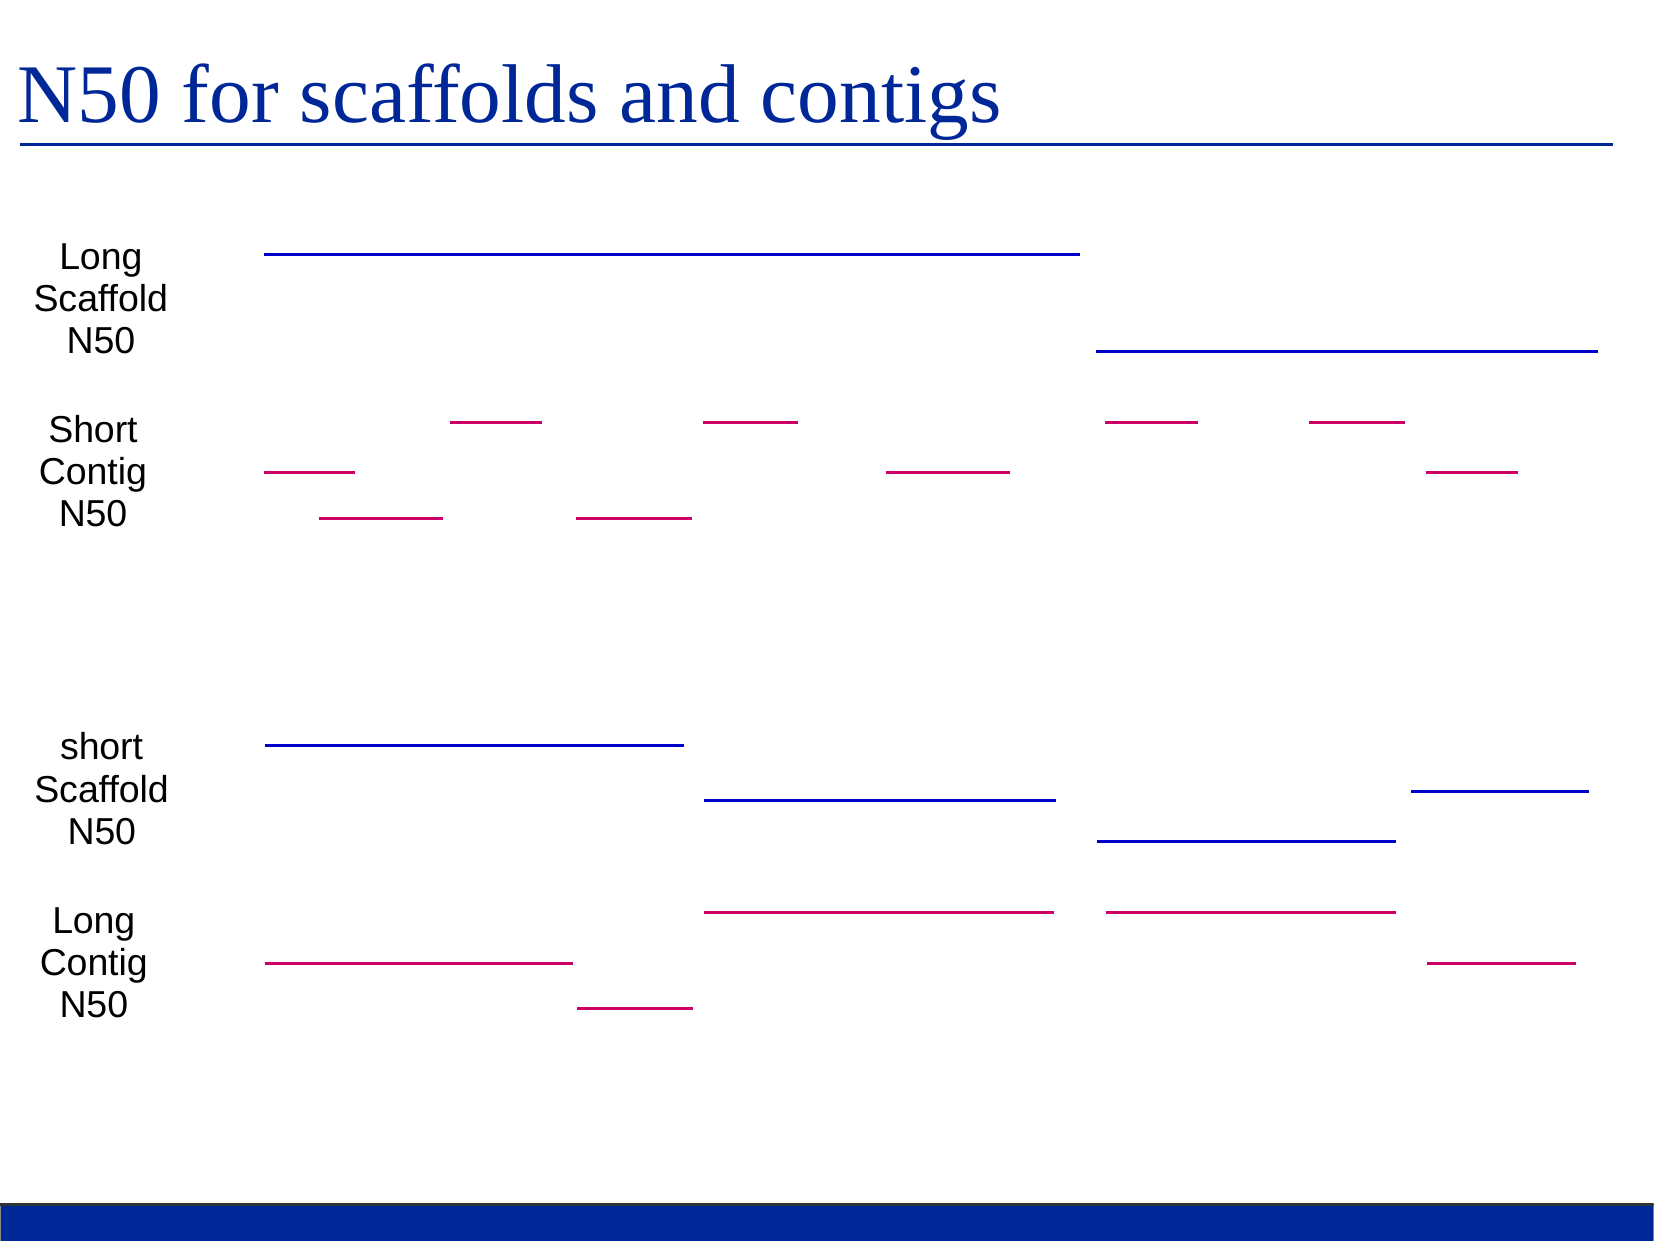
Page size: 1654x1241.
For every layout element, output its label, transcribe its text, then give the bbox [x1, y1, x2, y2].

text_box Long Contig N50 [25, 891, 163, 1033]
text_box Long Scaffold N50 [18, 228, 184, 370]
text_box Short Contig N50 [24, 401, 162, 543]
title N50 for scaffolds and contigs [17, 0, 1589, 198]
text_box short Scaffold N50 [19, 718, 184, 860]
